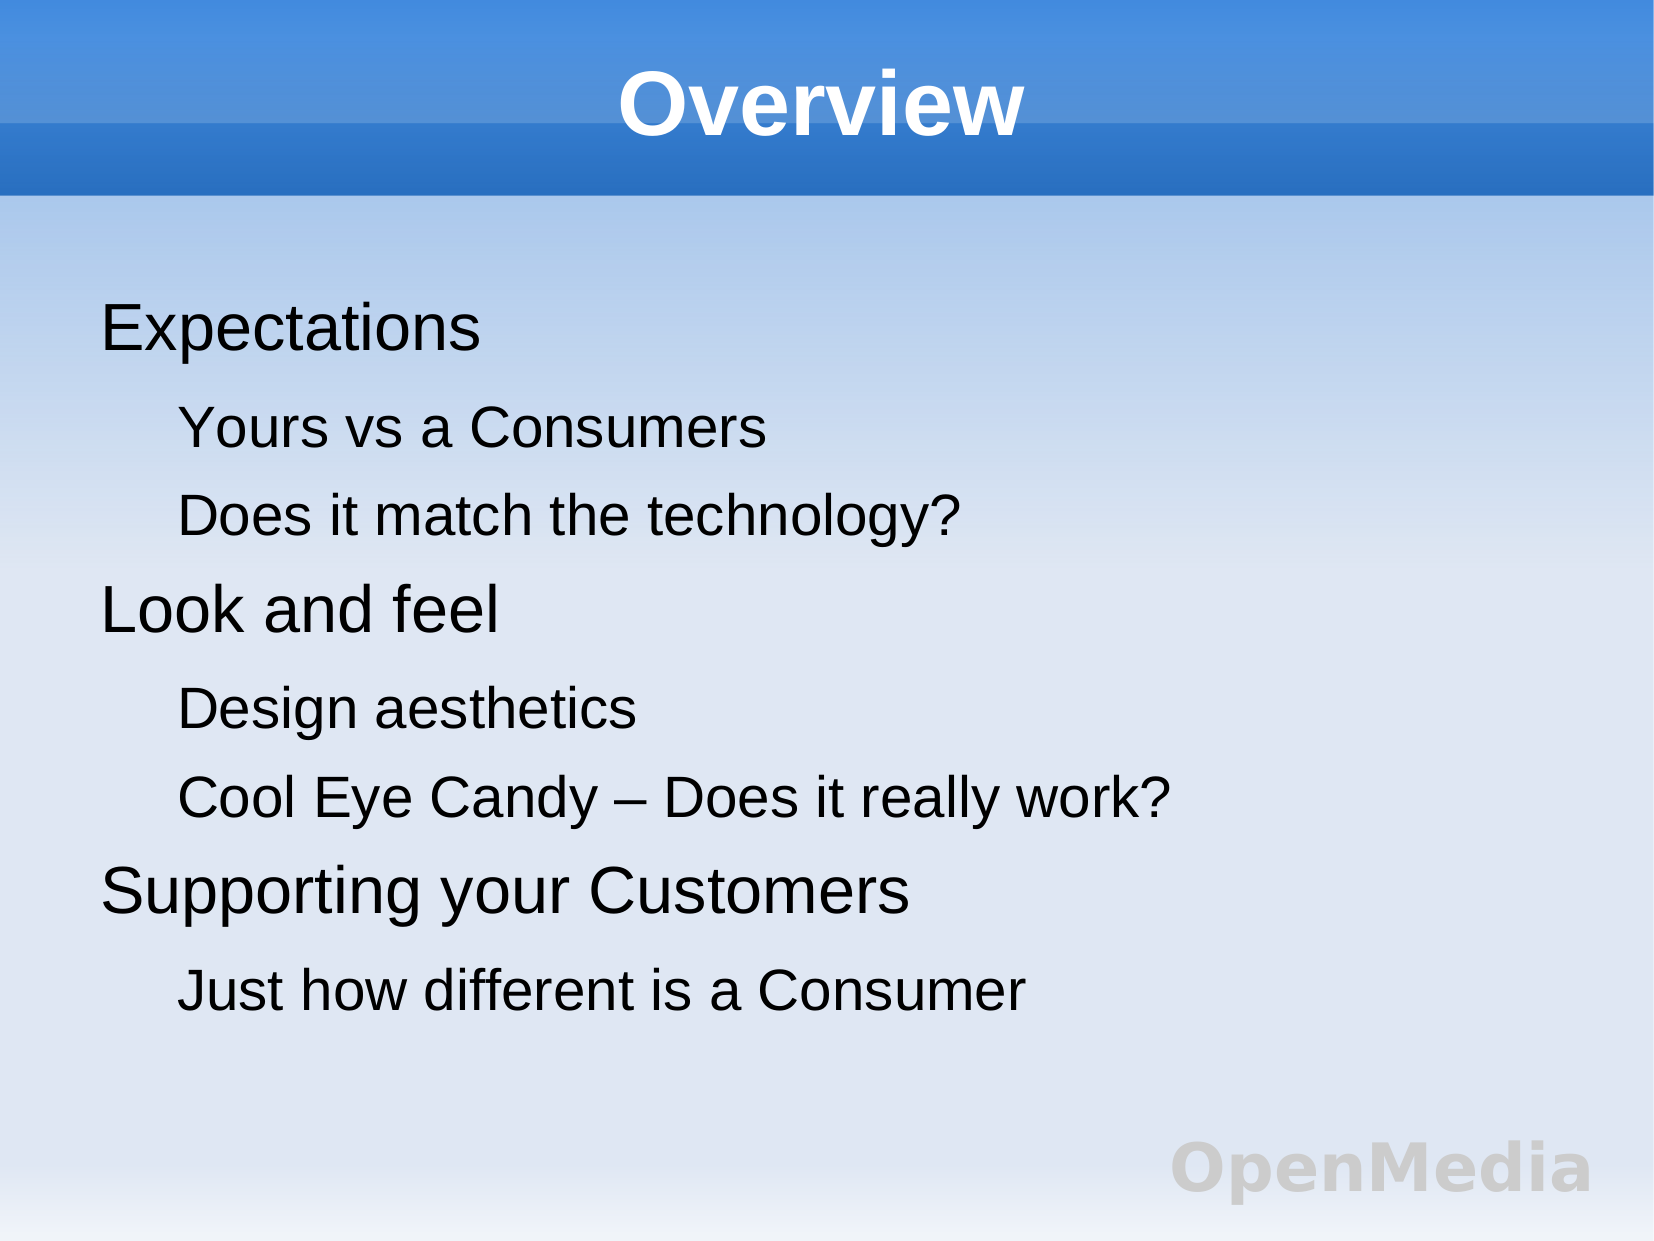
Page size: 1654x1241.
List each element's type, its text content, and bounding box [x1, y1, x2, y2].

title Overview [76, 0, 1565, 208]
picture [0, 0, 1654, 1241]
list Expectations Yours vs a Consumers Does it match the technology? Look and feel Design aesthetics Cool Eye Candy – Does it really work? Supporting your Customers Just how different is a Consumer [82, 290, 1571, 1094]
